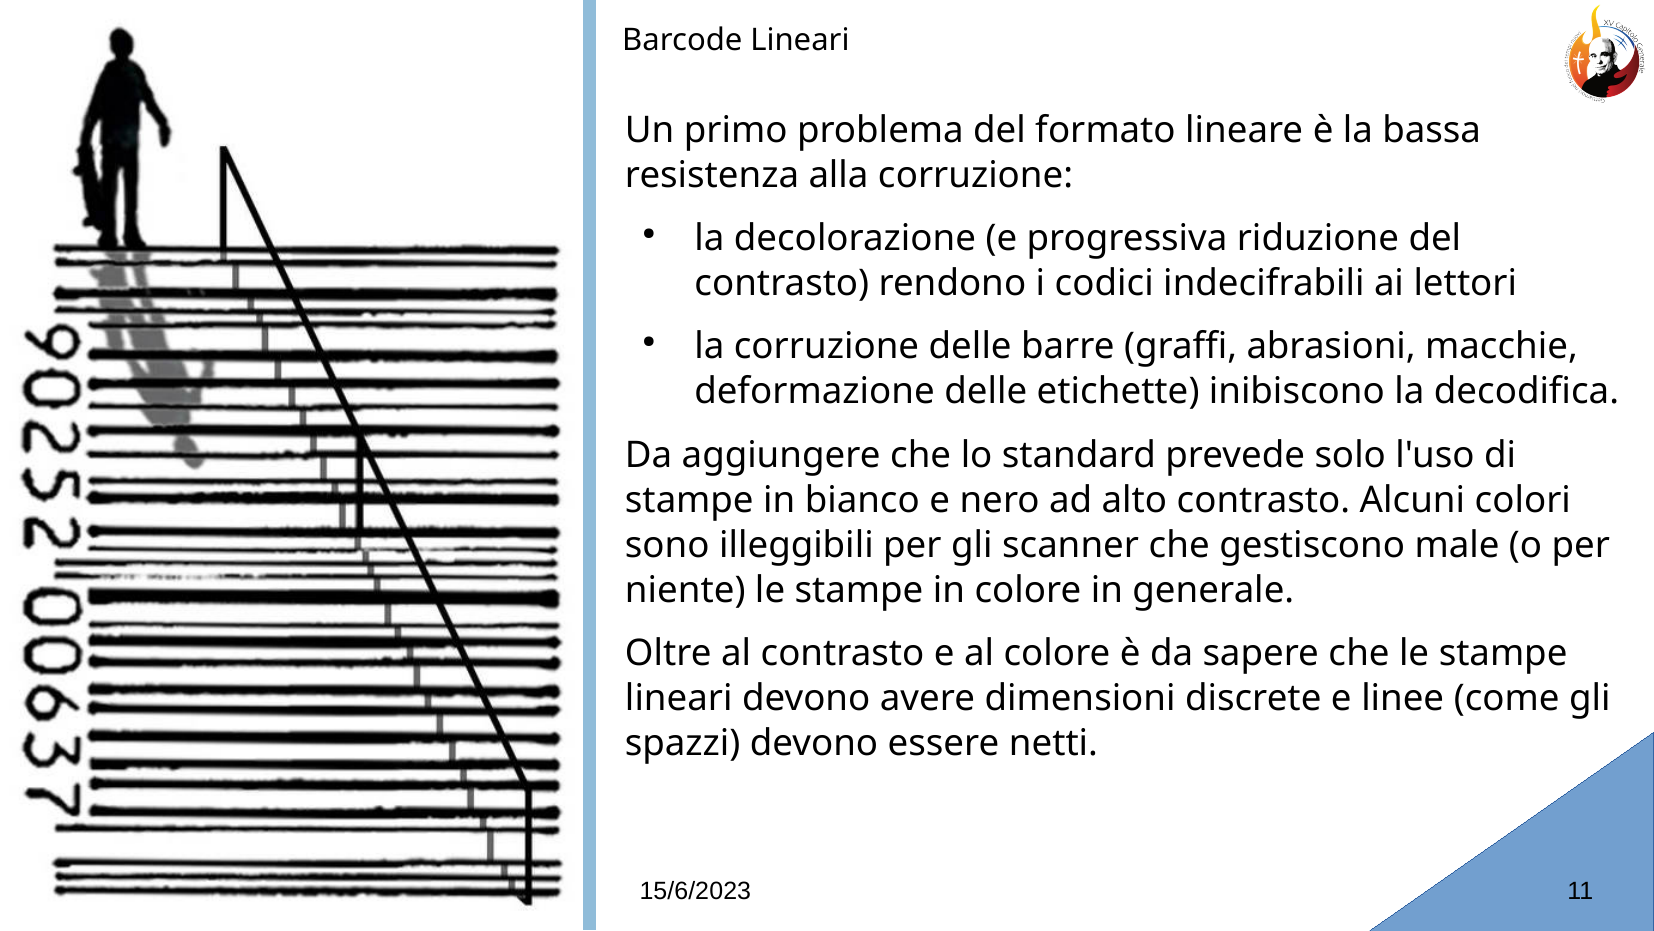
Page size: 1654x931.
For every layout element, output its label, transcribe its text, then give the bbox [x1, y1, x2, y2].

picture [1563, 4, 1646, 103]
picture [0, 0, 583, 931]
list Un primo problema del formato lineare è la bassa resistenza alla corruzione: la decolorazione (e progressiva riduzione del contrasto) rendono i codici indecifrabili ai lettori la corruzione delle barre (graffi, abrasioni, macchie, deformazione delle etichette) inibiscono la decodifica. Da aggiungere che lo standard prevede solo l'uso di stampe in bianco e nero ad alto contrasto. Alcuni colori sono illeggibili per gli scanner che gestiscono male (o per niente) le stampe in colore in generale. Oltre al contrasto e al colore è da sapere che le stampe lineari devono avere dimensioni discrete e linee (come gli spazzi) devono essere netti. [624, 106, 1621, 771]
text_box Barcode Lineari [607, 9, 1340, 63]
